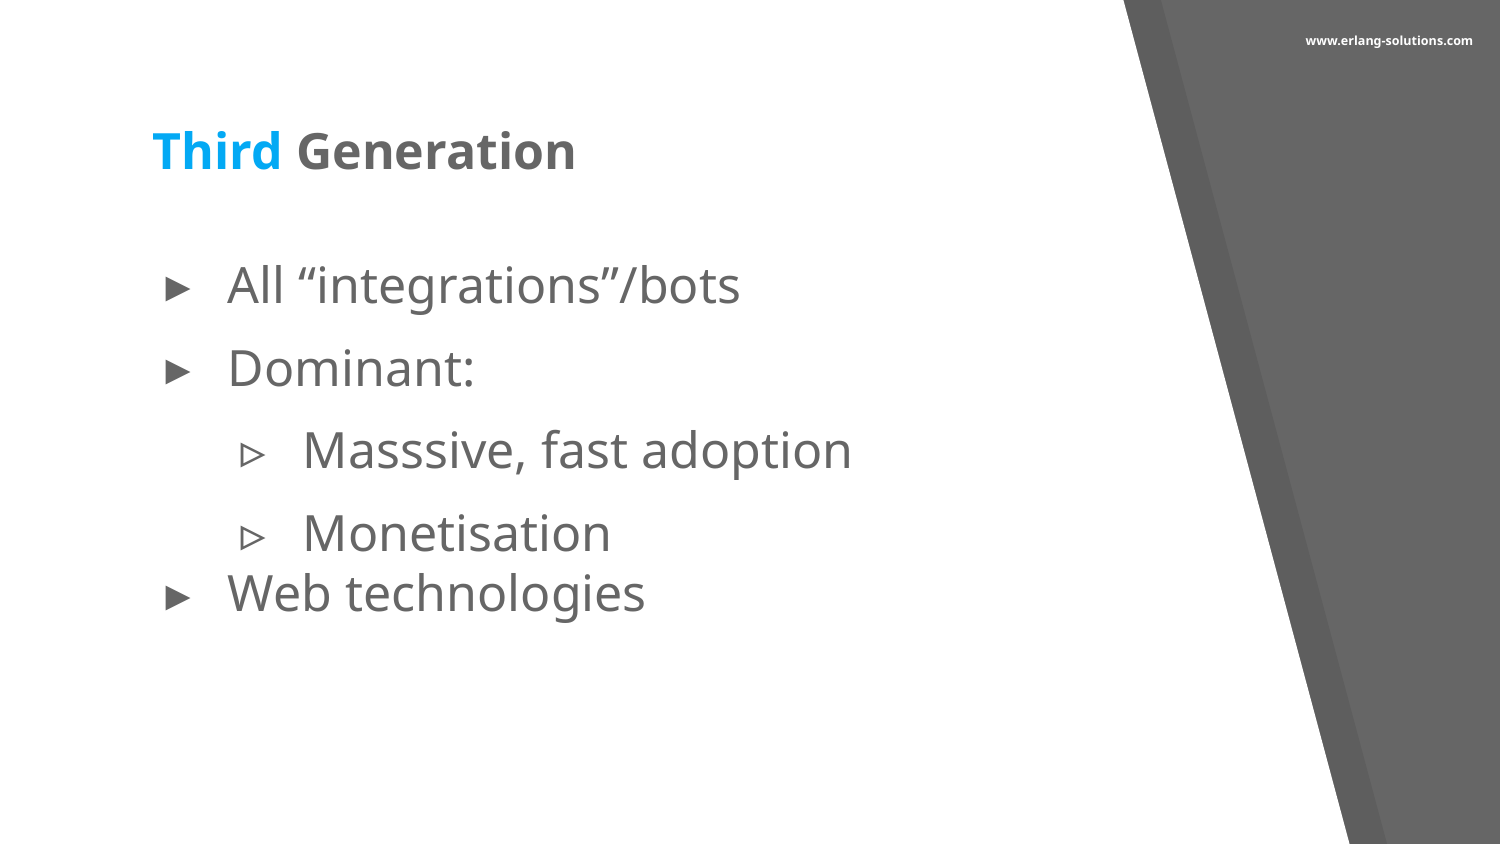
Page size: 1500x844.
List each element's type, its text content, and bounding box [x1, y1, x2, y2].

title Third Generation [137, 115, 1012, 195]
list All “integrations”/bots Dominant: Masssive, fast adoption Monetisation Web technologies [137, 215, 1247, 586]
